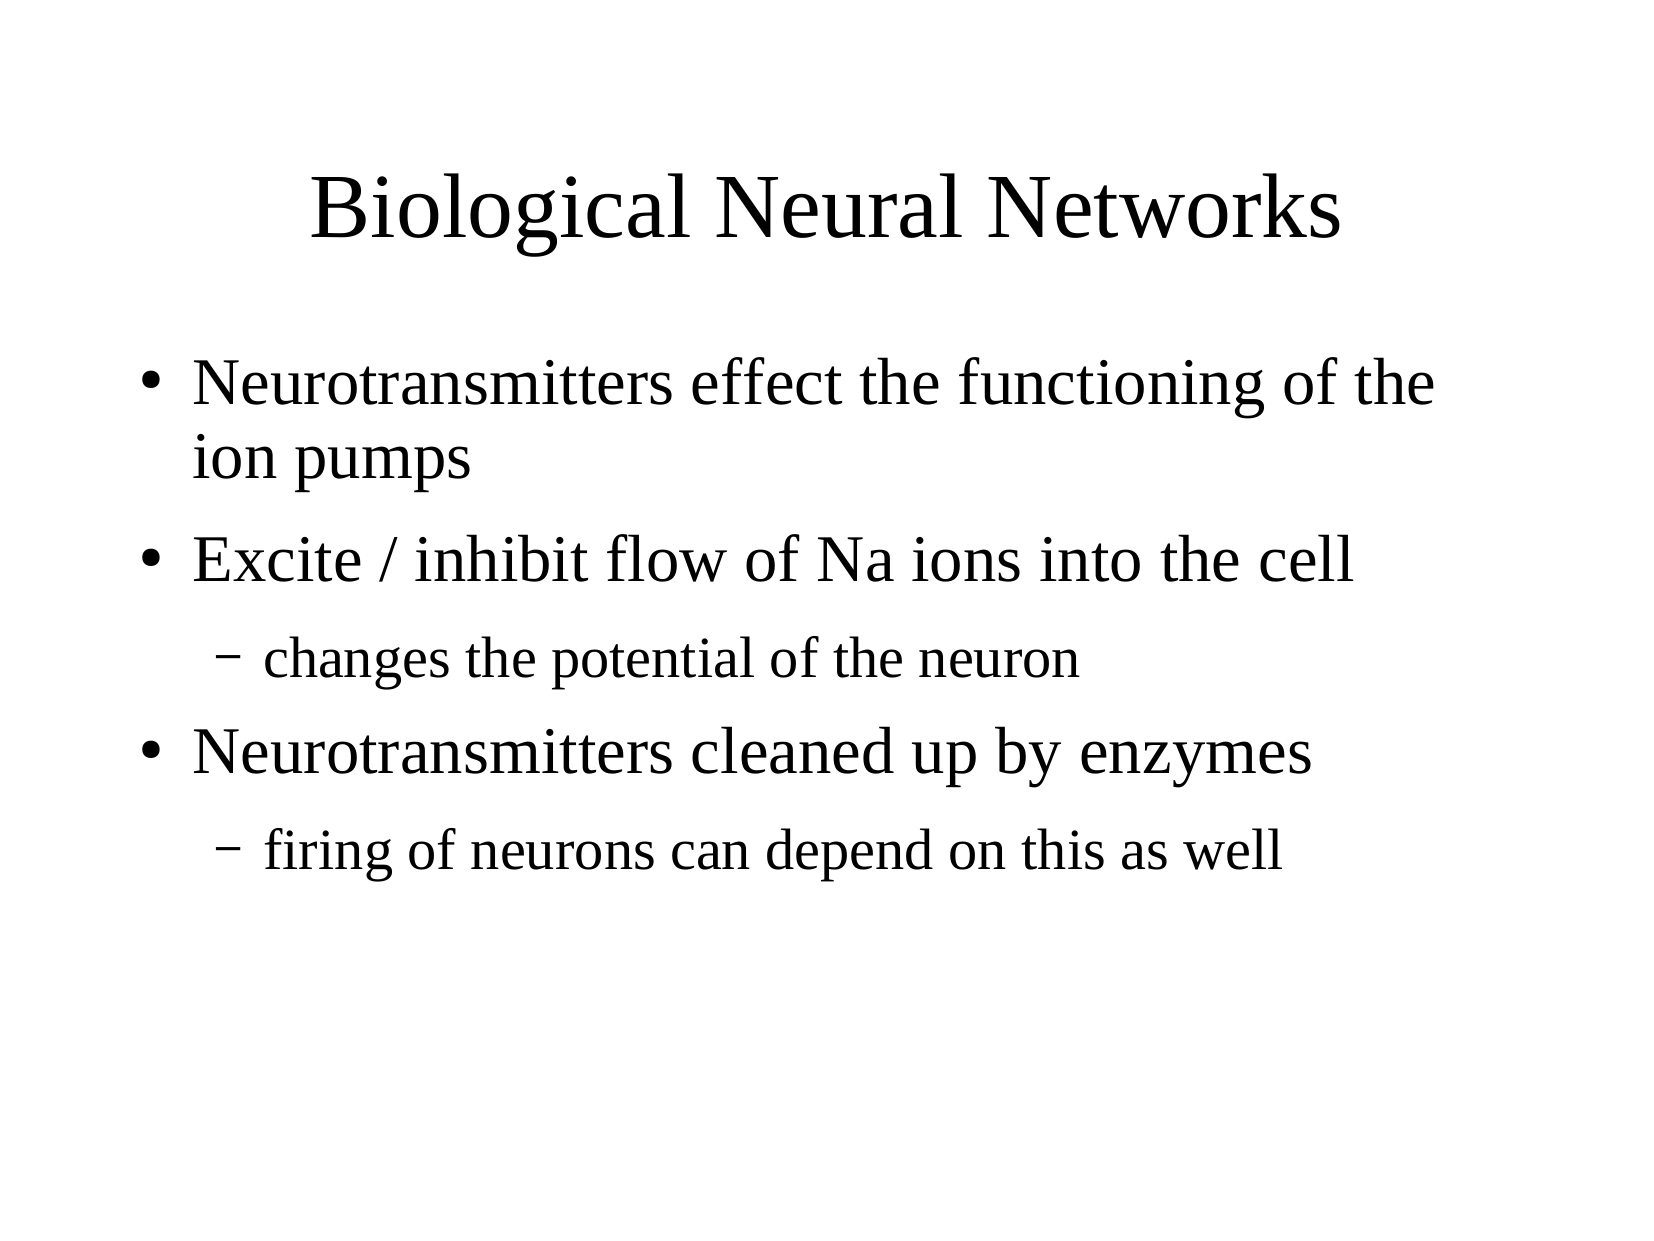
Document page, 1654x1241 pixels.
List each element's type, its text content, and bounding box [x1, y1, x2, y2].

list Neurotransmitters effect the functioning of the ion pumps Excite / inhibit flow of Na ions into the cell changes the potential of the neuron Neurotransmitters cleaned up by enzymes firing of neurons can depend on this as well [121, 344, 1534, 1127]
title Biological Neural Networks [121, 102, 1534, 311]
